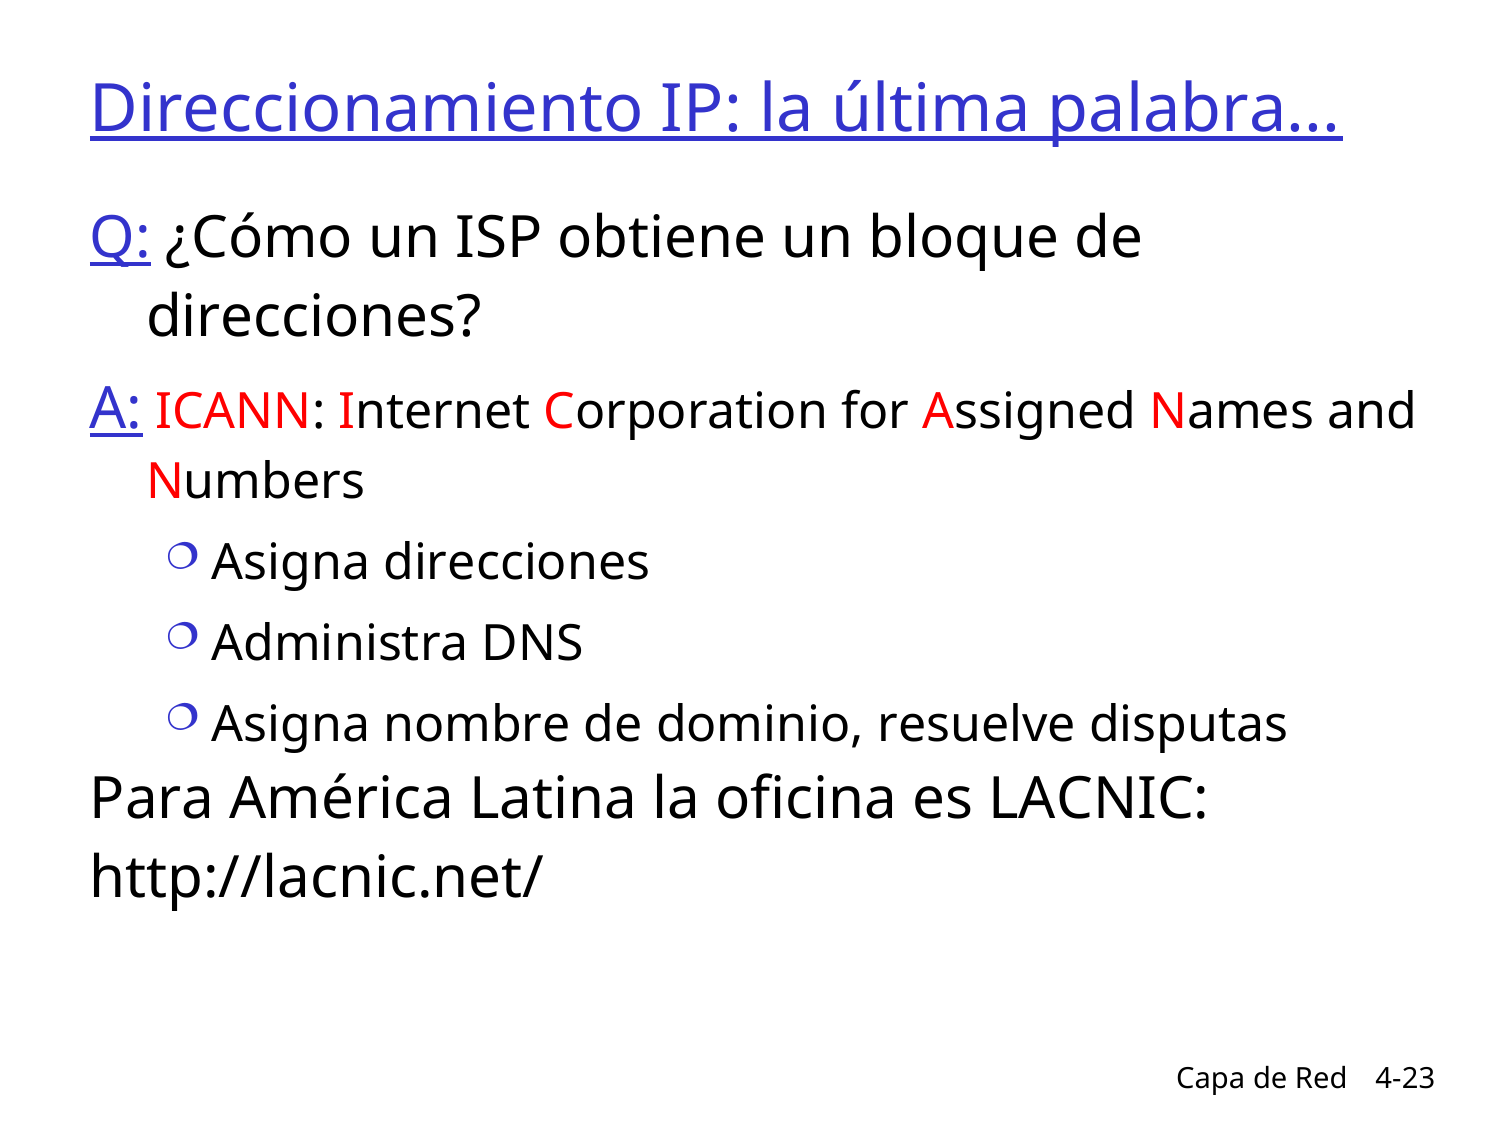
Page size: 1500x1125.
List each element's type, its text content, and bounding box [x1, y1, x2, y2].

title Direccionamiento IP: la última palabra... [75, 15, 1463, 187]
list Q: ¿Cómo un ISP obtiene un bloque de direcciones? A: ICANN: Internet Corporation for Assigned Names and Numbers Asigna direcciones Administra DNS Asigna nombre de dominio, resuelve disputas Para América Latina la oficina es LACNIC: http://lacnic.net/ [75, 187, 1463, 1044]
